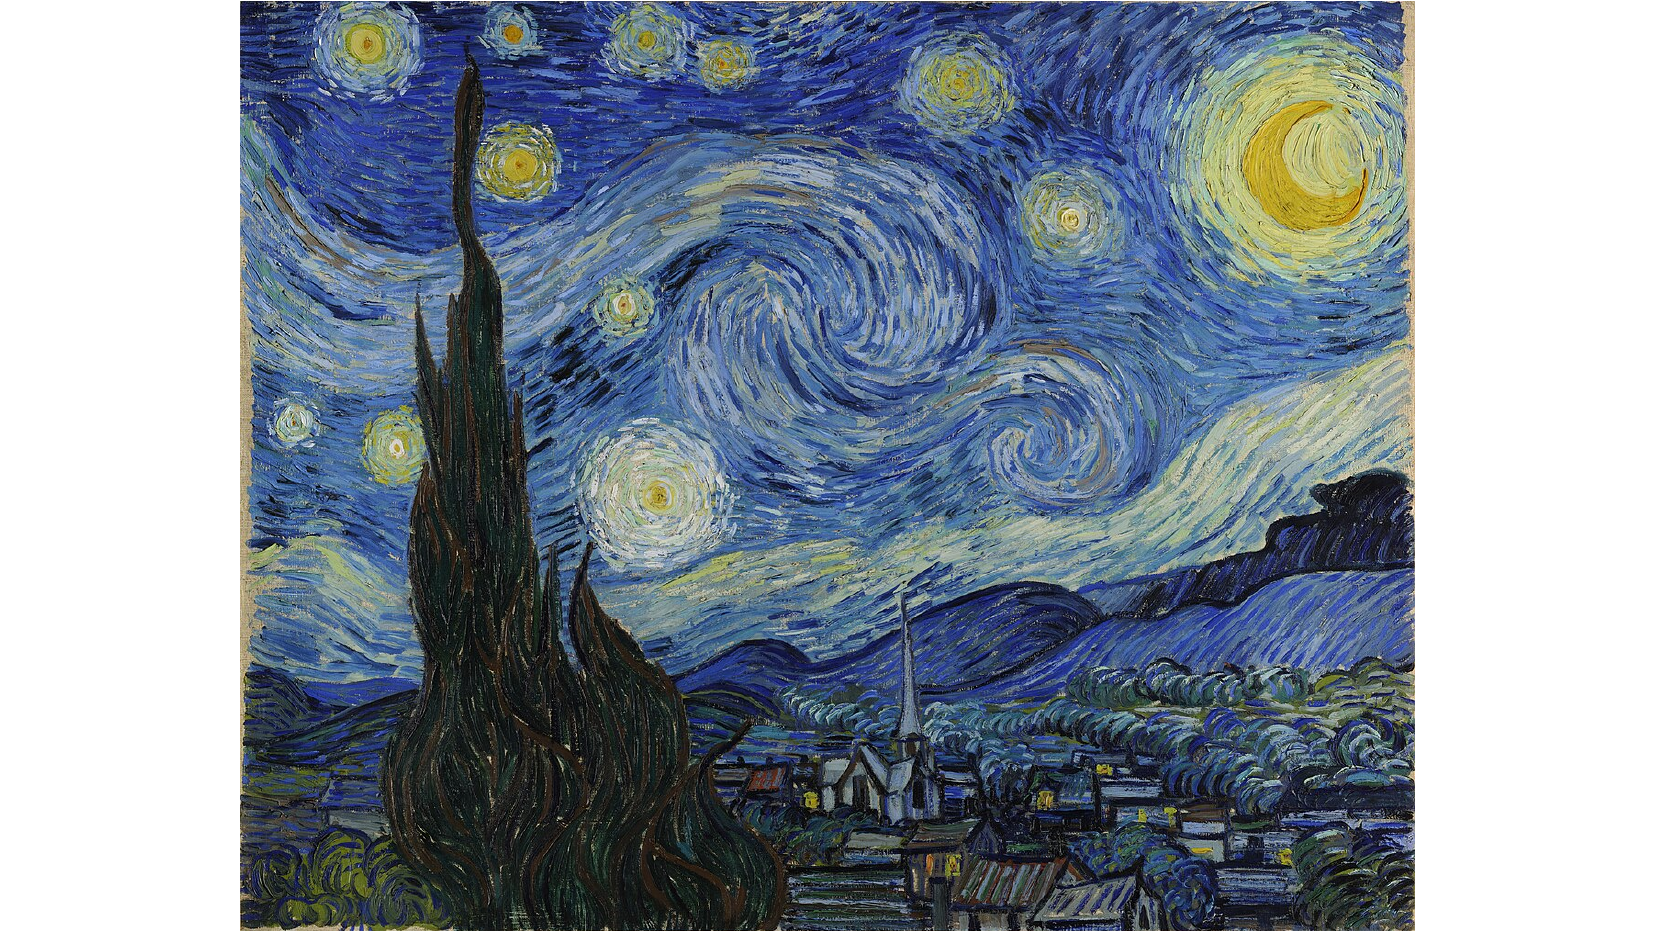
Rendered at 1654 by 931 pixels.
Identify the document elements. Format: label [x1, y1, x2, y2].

picture [240, 1, 1415, 931]
